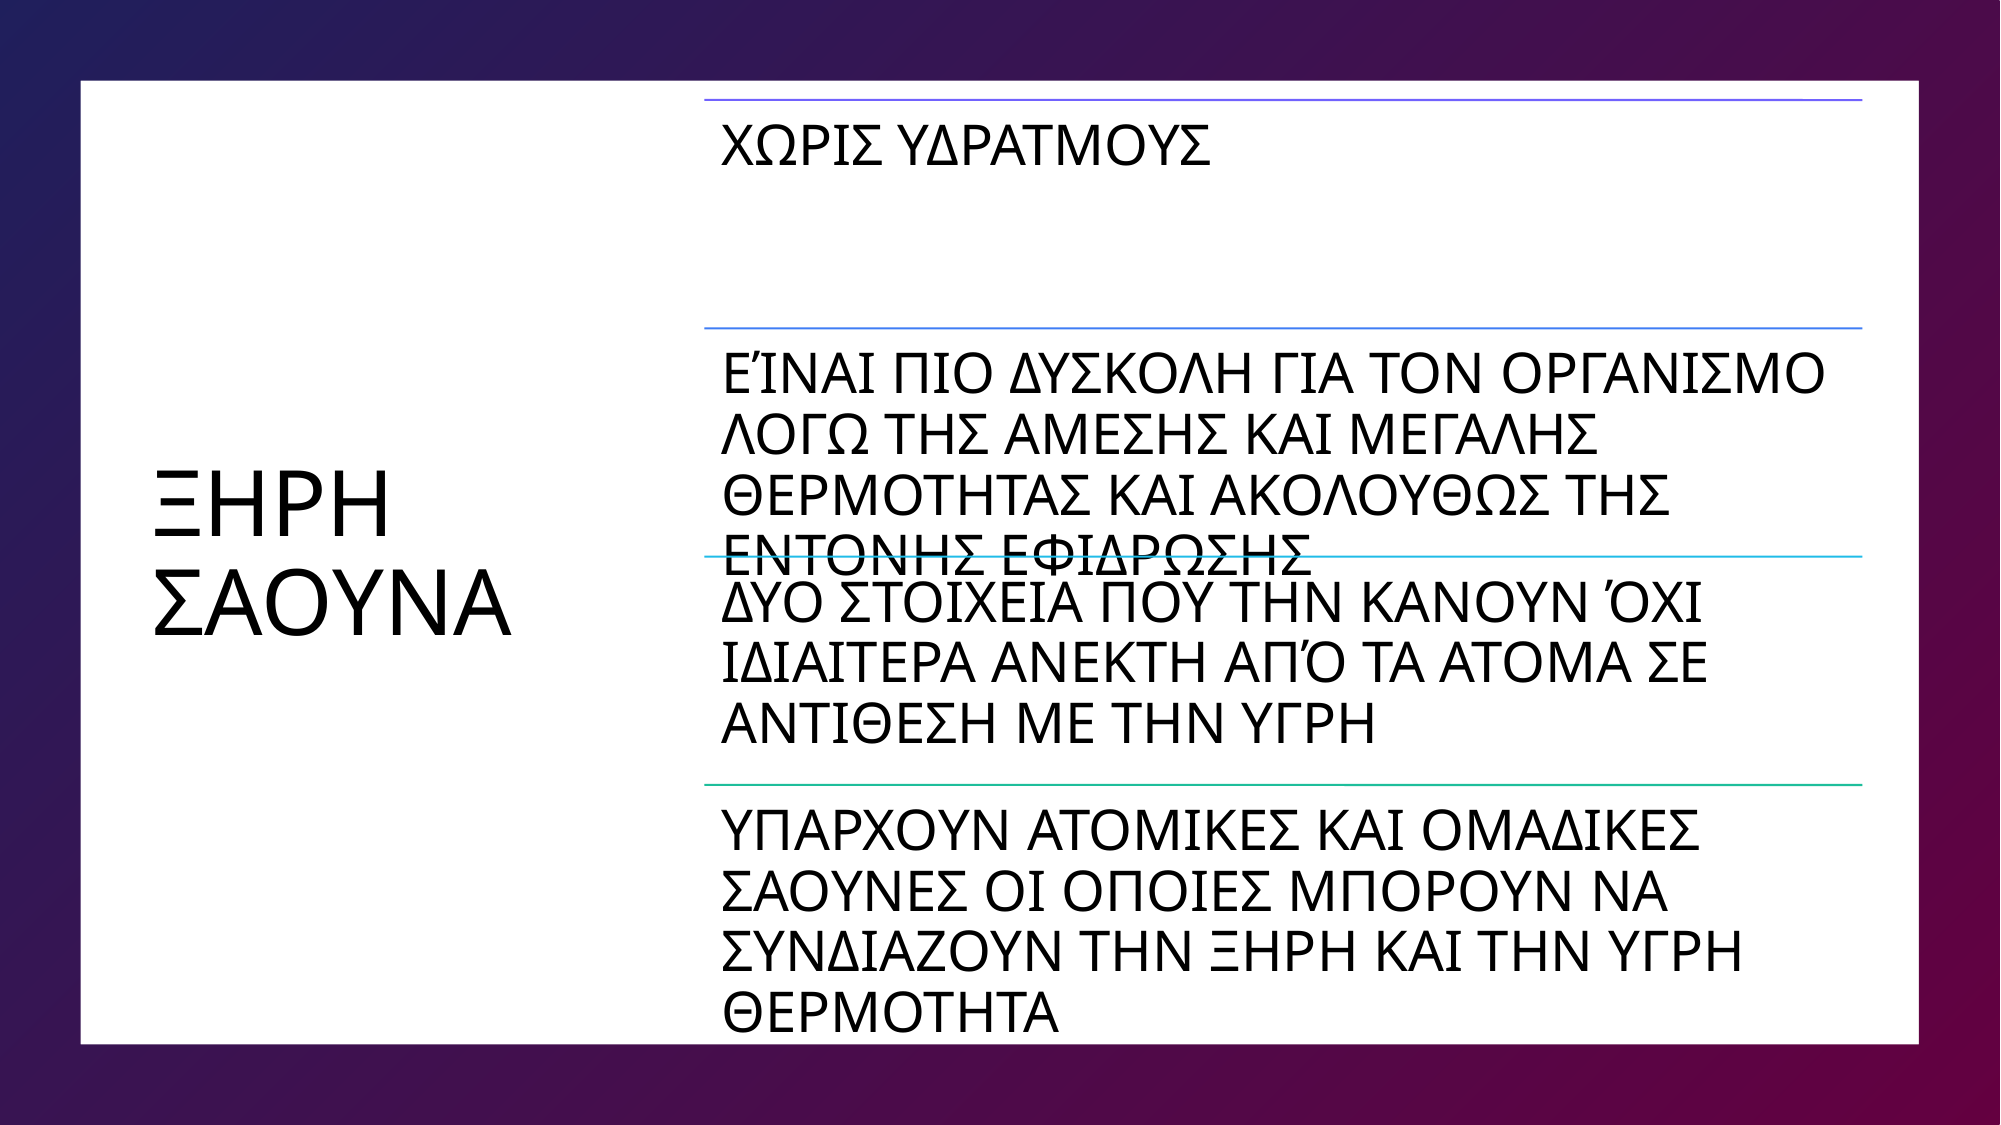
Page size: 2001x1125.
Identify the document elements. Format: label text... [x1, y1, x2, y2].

text_box [0, 0, 2000, 1125]
text_box ΔΥΟ ΣΤΟΙΧΕΙΑ ΠΟΥ ΤΗΝ ΚΑΝΟΥΝ ΌΧΙ ΙΔΙΑΙΤΕΡΑ ΑΝΕΚΤΗ ΑΠΌ ΤΑ ΑΤΟΜΑ ΣΕ ΑΝΤΙΘΕΣΗ ΜΕ ΤΗΝ ΥΓΡΗ [704, 556, 1863, 784]
text_box ΕΊΝΑΙ ΠΙΟ ΔΥΣΚΟΛΗ ΓΙΑ ΤΟΝ ΟΡΓΑΝΙΣΜΟ ΛΟΓΩ ΤΗΣ ΑΜΕΣΗΣ ΚΑΙ ΜΕΓΑΛΗΣ ΘΕΡΜΟΤΗΤΑΣ ΚΑΙ ΑΚΟΛΟΥΘΩΣ ΤΗΣ ΕΝΤΟΝΗΣ ΕΦΙΔΡΩΣΗΣ [704, 328, 1863, 556]
title ΞΗΡΗ ΣΑΟΥΝΑ [137, 99, 663, 1014]
text_box ΥΠΑΡΧΟΥΝ ΑΤΟΜΙΚΕΣ ΚΑΙ ΟΜΑΔΙΚΕΣ ΣΑΟΥΝΕΣ ΟΙ ΟΠΟΙΕΣ ΜΠΟΡΟΥΝ ΝΑ ΣΥΝΔΙΑΖΟΥΝ ΤΗΝ ΞΗΡΗ ΚΑΙ ΤΗΝ ΥΓΡΗ ΘΕΡΜΟΤΗΤΑ [704, 784, 1863, 1014]
text_box ΧΩΡΙΣ ΥΔΡΑΤΜΟΥΣ [704, 99, 1863, 328]
